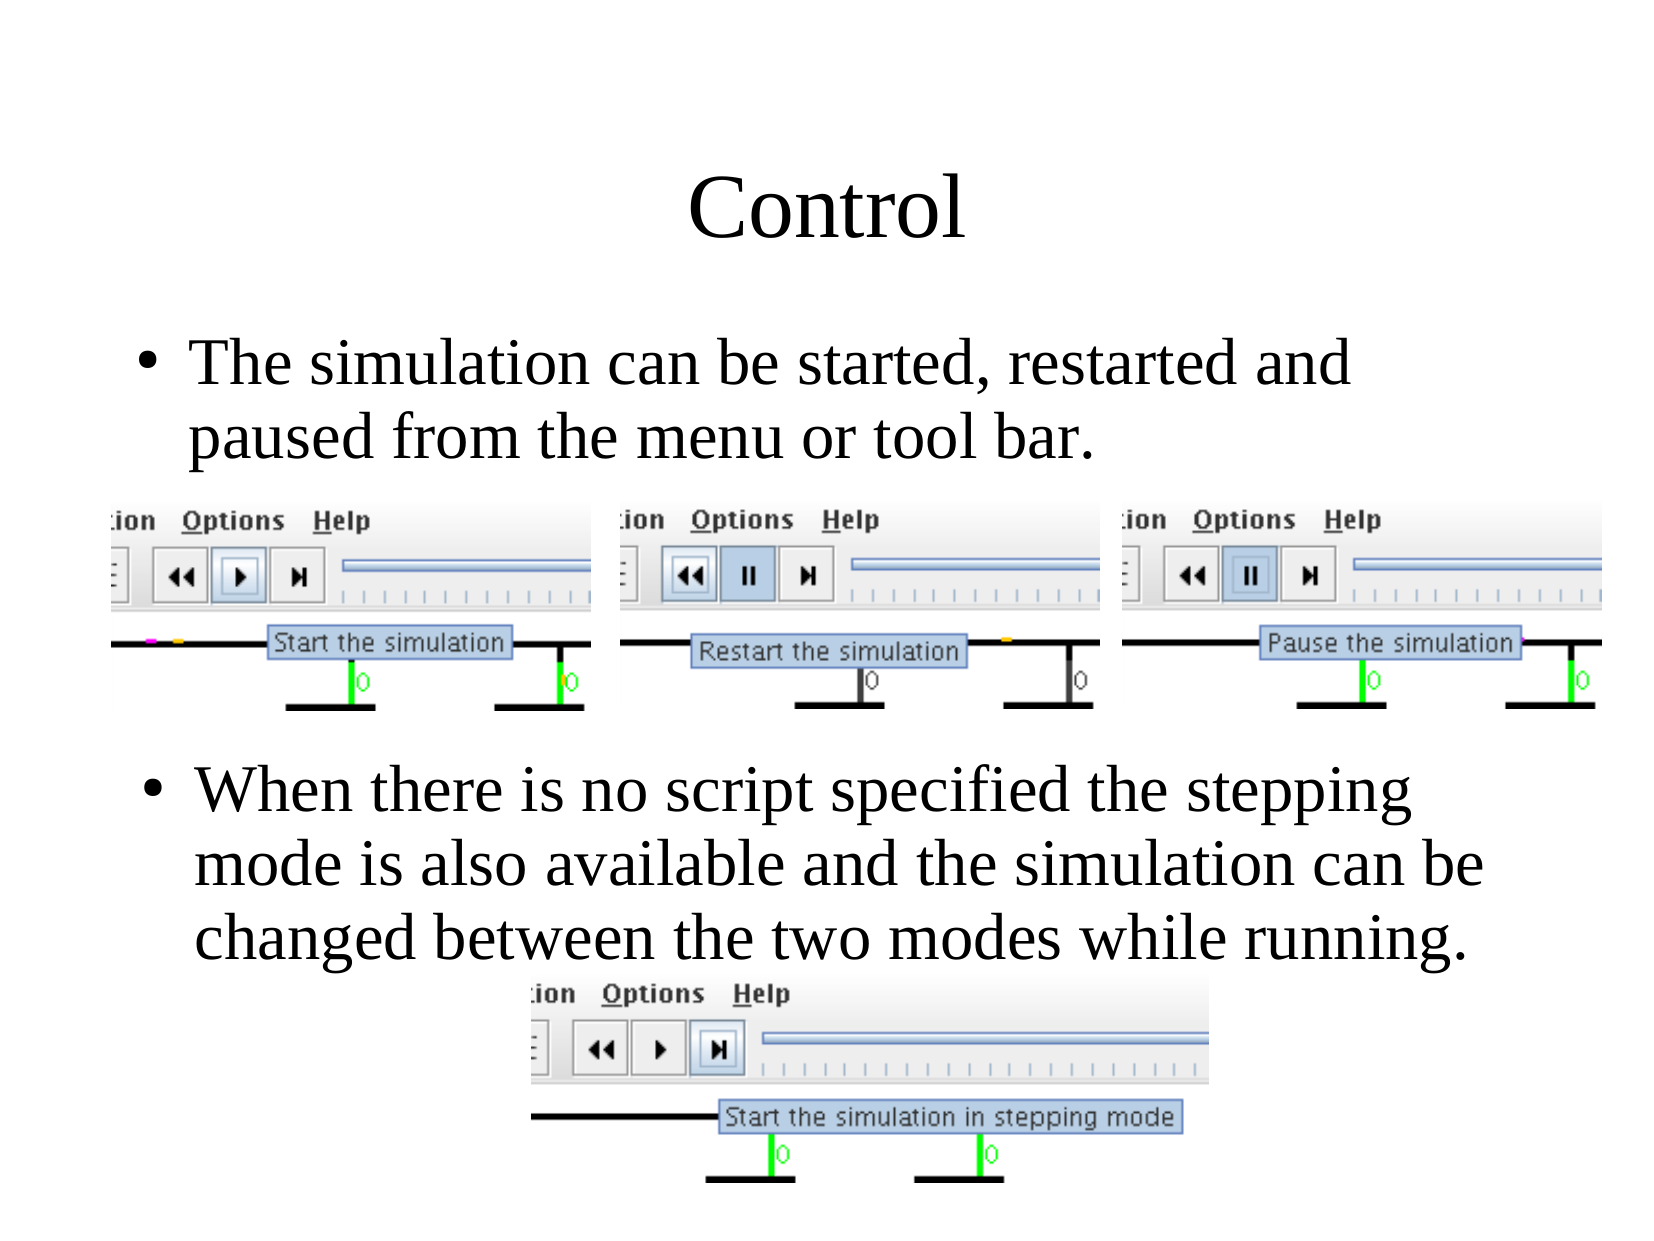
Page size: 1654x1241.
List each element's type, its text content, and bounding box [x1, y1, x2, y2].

picture [531, 974, 1209, 1183]
list The simulation can be started, restarted and paused from the menu or tool bar. [118, 324, 1531, 483]
picture [111, 501, 591, 711]
picture [1122, 500, 1602, 709]
title Control [121, 102, 1534, 311]
list When there is no script specified the stepping mode is also available and the simulation can be changed between the two modes while running. [123, 752, 1536, 975]
picture [620, 500, 1100, 709]
